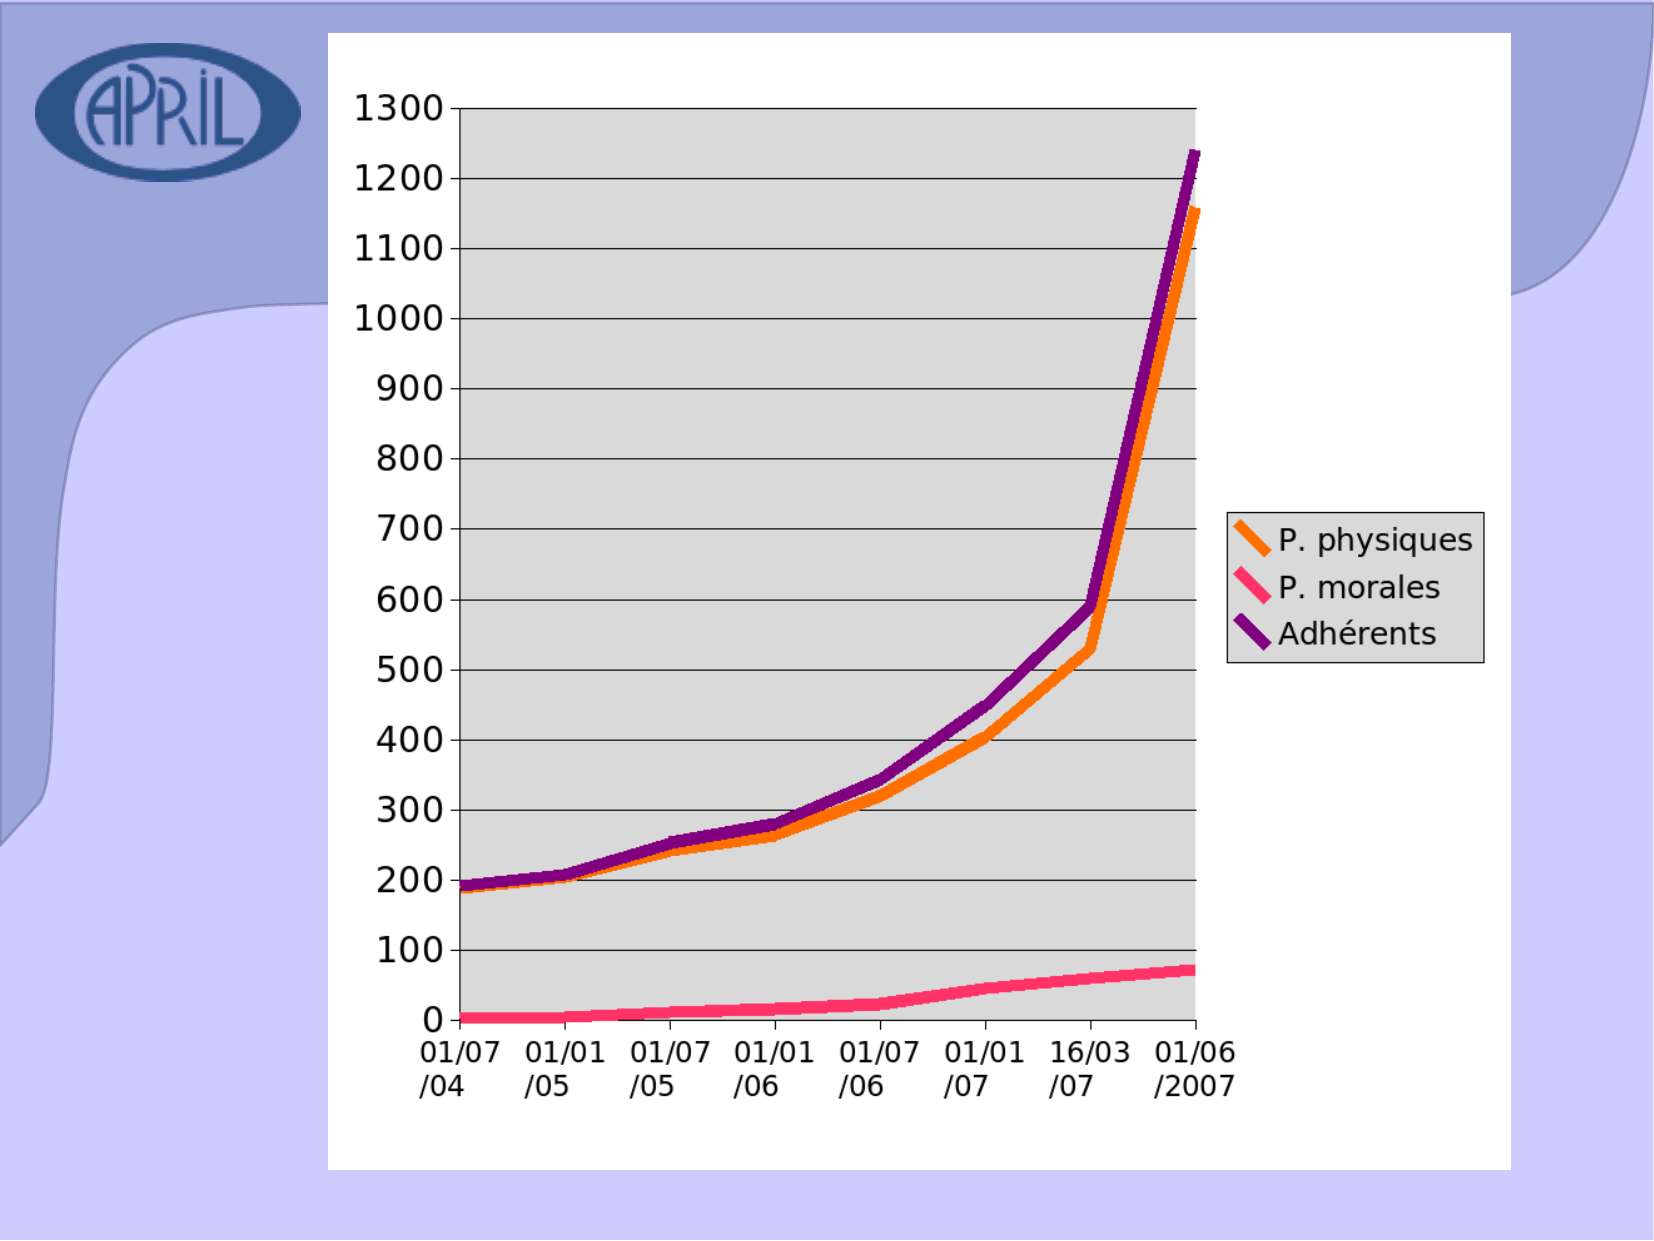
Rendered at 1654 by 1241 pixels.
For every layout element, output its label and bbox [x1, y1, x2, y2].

picture [35, 43, 301, 182]
picture [328, 33, 1511, 1170]
